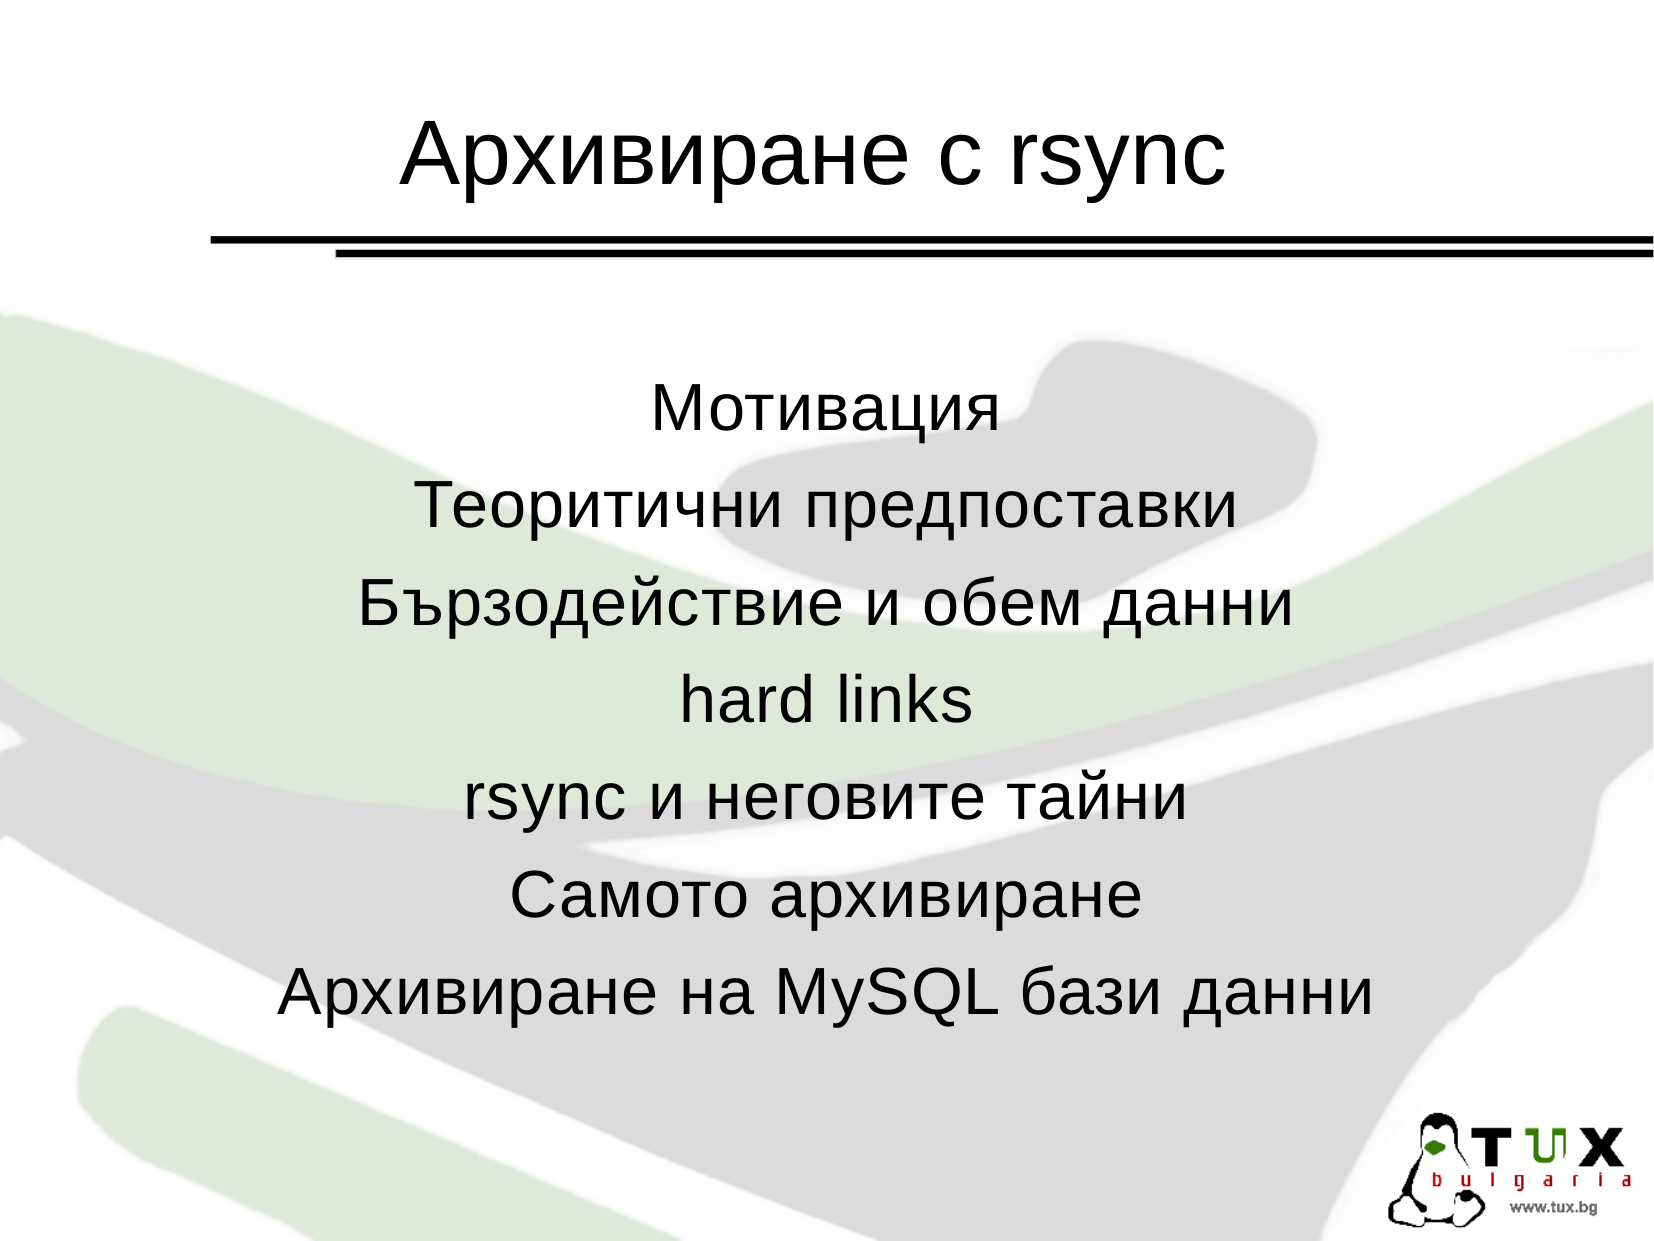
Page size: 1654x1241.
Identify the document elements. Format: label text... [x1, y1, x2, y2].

title Архивиране с rsync [82, 49, 1571, 257]
subtitle Мотивация Теоритични предпоставки Бързодействие и обем данни hard links rsync и неговите тайни Самото архивиране Архивиране на MySQL бази данни [82, 308, 1571, 1091]
picture [0, 0, 1654, 1241]
